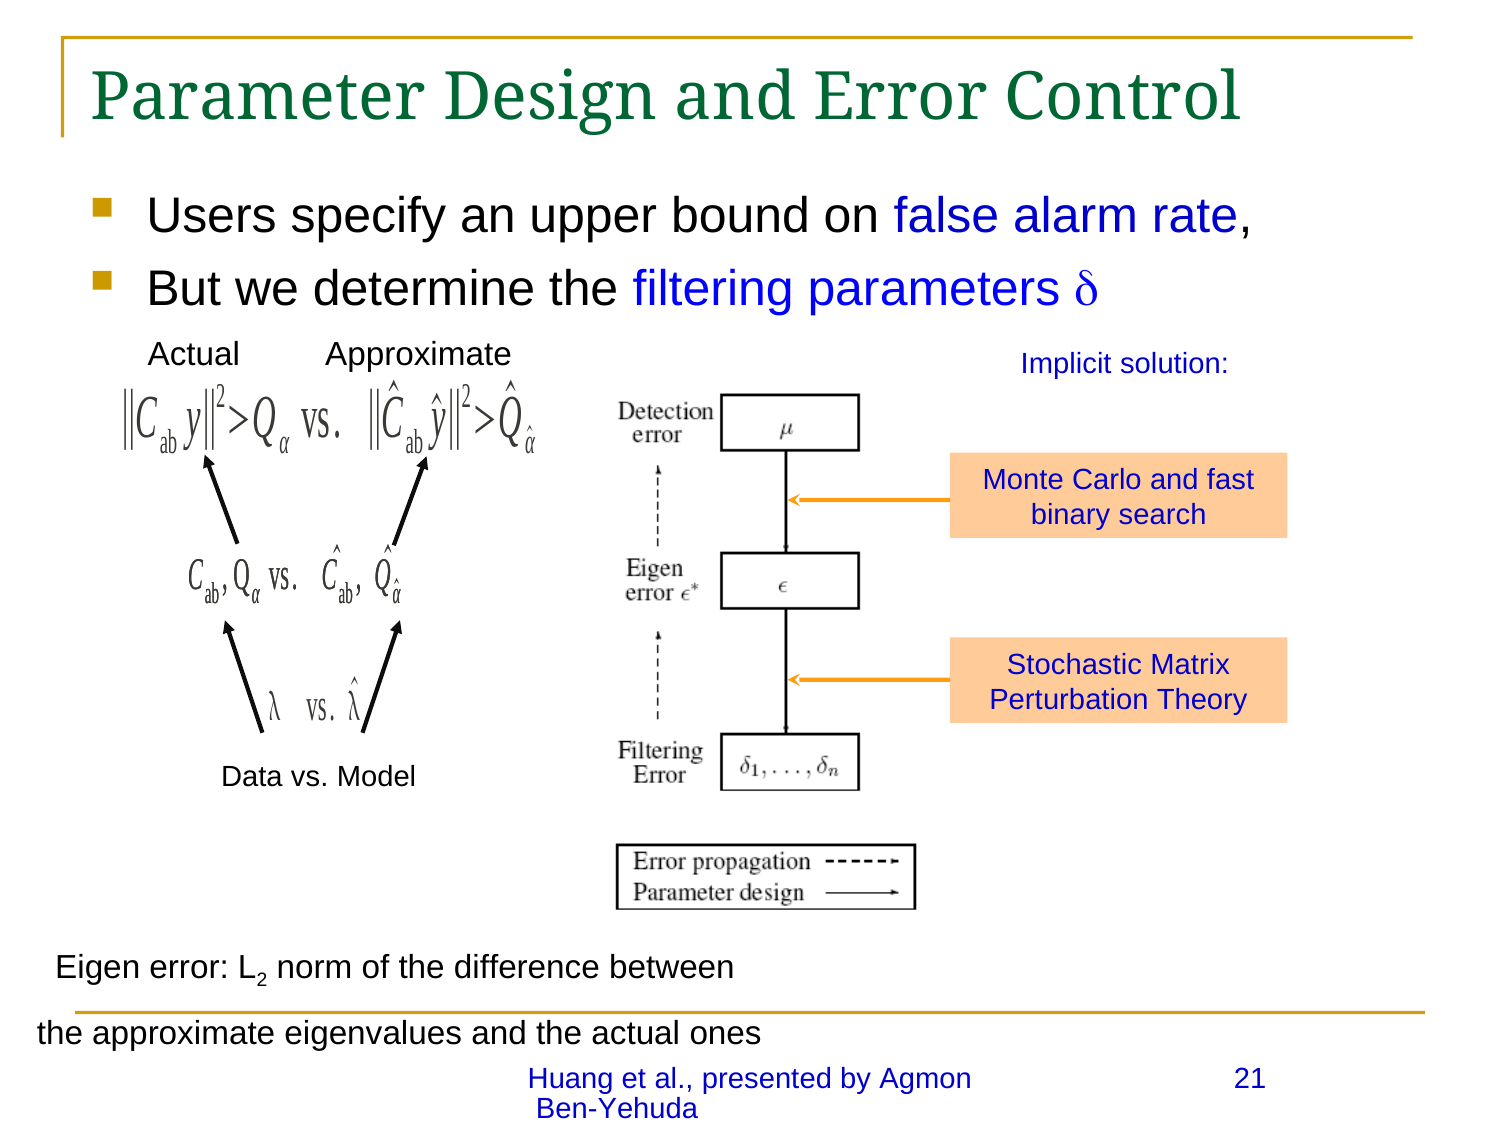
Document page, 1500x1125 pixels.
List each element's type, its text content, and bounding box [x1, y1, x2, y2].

text_box Implicit solution: [937, 337, 1313, 388]
chart [262, 675, 367, 730]
text_box Data vs. Model [187, 749, 451, 801]
text_box Stochastic Matrix Perturbation Theory [949, 637, 1288, 723]
chart [182, 543, 410, 609]
text_box Approximate [300, 324, 538, 381]
picture [600, 375, 938, 913]
chart [112, 375, 545, 460]
title Parameter Design and Error Control [75, 45, 1426, 174]
text_box Actual [125, 324, 263, 381]
text_box Monte Carlo and fast binary search [949, 452, 1288, 538]
list Users specify an upper bound on false alarm rate, But we determine the filtering parameters  [75, 174, 1426, 963]
text_box Eigen error: L2 norm of the difference between the approximate eigenvalues and the actual ones [12, 937, 788, 1060]
